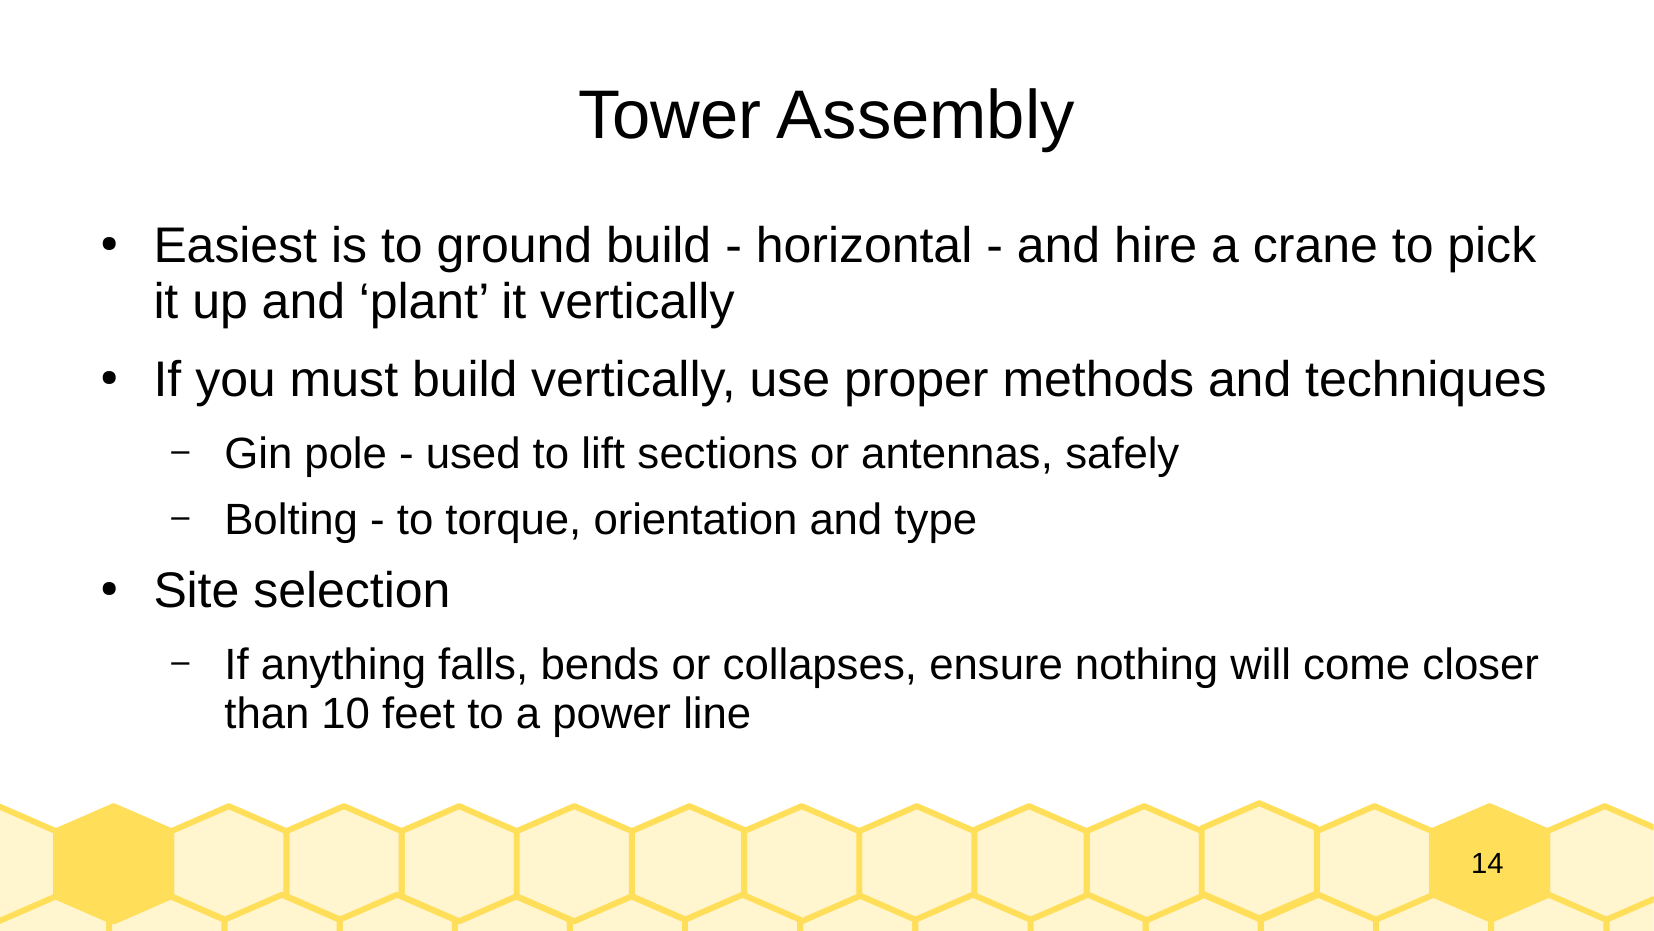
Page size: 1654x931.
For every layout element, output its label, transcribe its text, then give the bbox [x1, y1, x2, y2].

list Easiest is to ground build - horizontal - and hire a crane to pick it up and ‘plant’ it vertically If you must build vertically, use proper methods and techniques Gin pole - used to lift sections or antennas, safely Bolting - to torque, orientation and type Site selection If anything falls, bends or collapses, ensure nothing will come closer than 10 feet to a power line [82, 217, 1571, 758]
title Tower Assembly [82, 37, 1571, 193]
